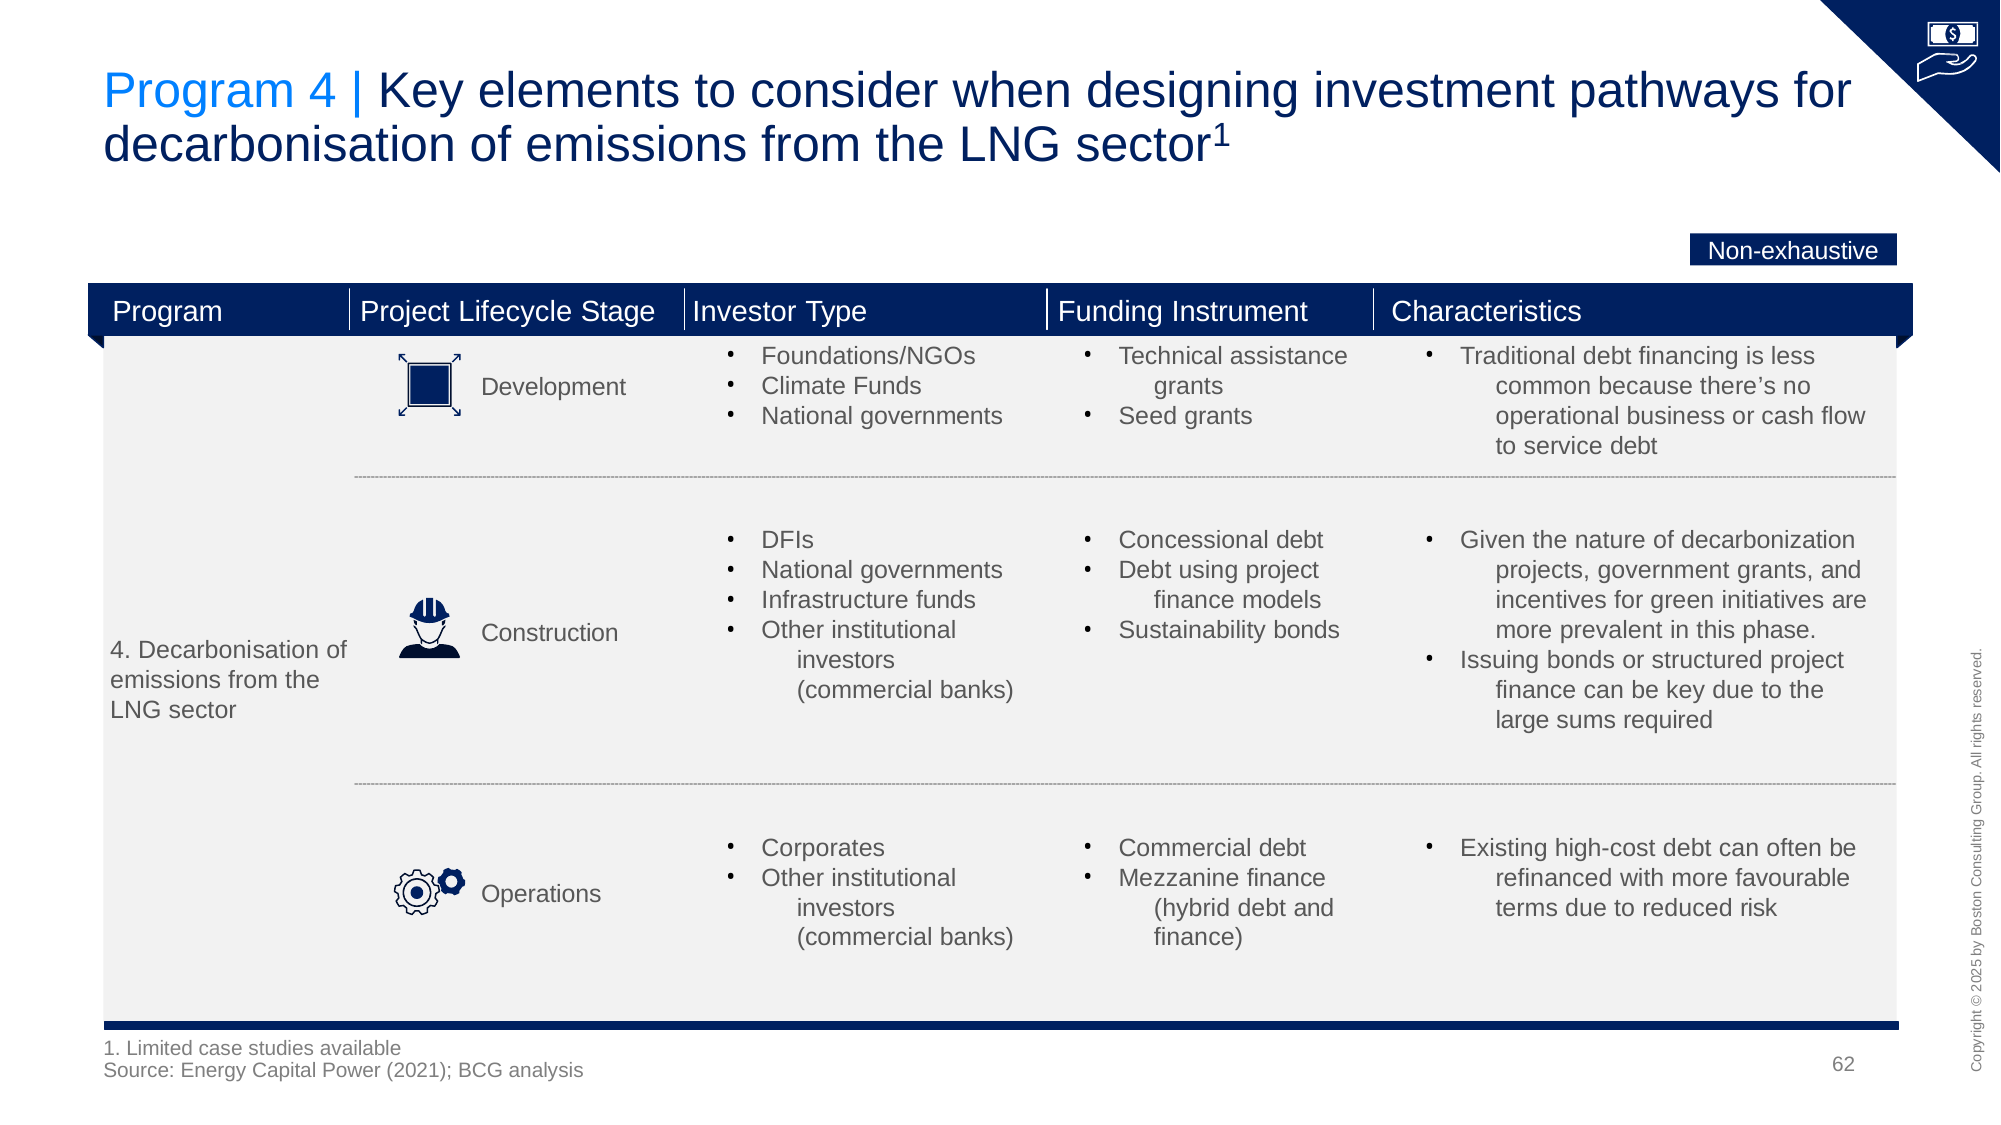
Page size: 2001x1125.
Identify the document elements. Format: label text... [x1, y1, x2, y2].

text_box Commercial debt Mezzanine finance (hybrid debt and finance) [1047, 831, 1373, 953]
text_box Technical assistance grants Seed grants [1047, 339, 1373, 431]
text_box Foundations/NGOs Climate Funds National governments [690, 339, 1033, 431]
title Program 4 | Key elements to consider when designing investment pathways for decarbonisation of emissions from the LNG sector1 [103, 55, 1897, 174]
text_box [88, 283, 1912, 1029]
text_box Concessional debt Debt using project finance models Sustainability bonds [1047, 523, 1373, 647]
text_box Given the nature of decarbonization projects, government grants, and incentives for green initiatives are more prevalent in this phase. Issuing bonds or structured project finance can be key due to the large sums required [1389, 523, 1894, 738]
text_box Existing high-cost debt can often be refinanced with more favourable terms due to reduced risk [1389, 831, 1894, 925]
text_box Investor Type [690, 290, 1046, 328]
text_box Non-exhaustive [1690, 233, 1897, 266]
text_box Development [479, 368, 631, 402]
text_box DFIs National governments Infrastructure funds Other institutional investors (commercial banks) [690, 523, 1033, 706]
text_box [1820, 0, 2000, 173]
text_box Project Lifecycle Stage [358, 290, 663, 328]
text_box Corporates Other institutional investors (commercial banks) [690, 831, 1033, 953]
text_box Construction [479, 614, 631, 647]
text_box 4. Decarbonisation of emissions from the LNG sector [110, 631, 350, 726]
text_box Operations [479, 875, 631, 908]
text_box Characteristics [1389, 290, 1894, 328]
text_box Program [110, 290, 349, 328]
text_box Funding Instrument [1055, 290, 1373, 328]
text_box Traditional debt financing is less common because there’s no operational business or cash flow to service debt [1389, 339, 1894, 431]
text_box 1. Limited case studies available Source: Energy Capital Power (2021); BCG analysis [103, 1037, 1585, 1082]
